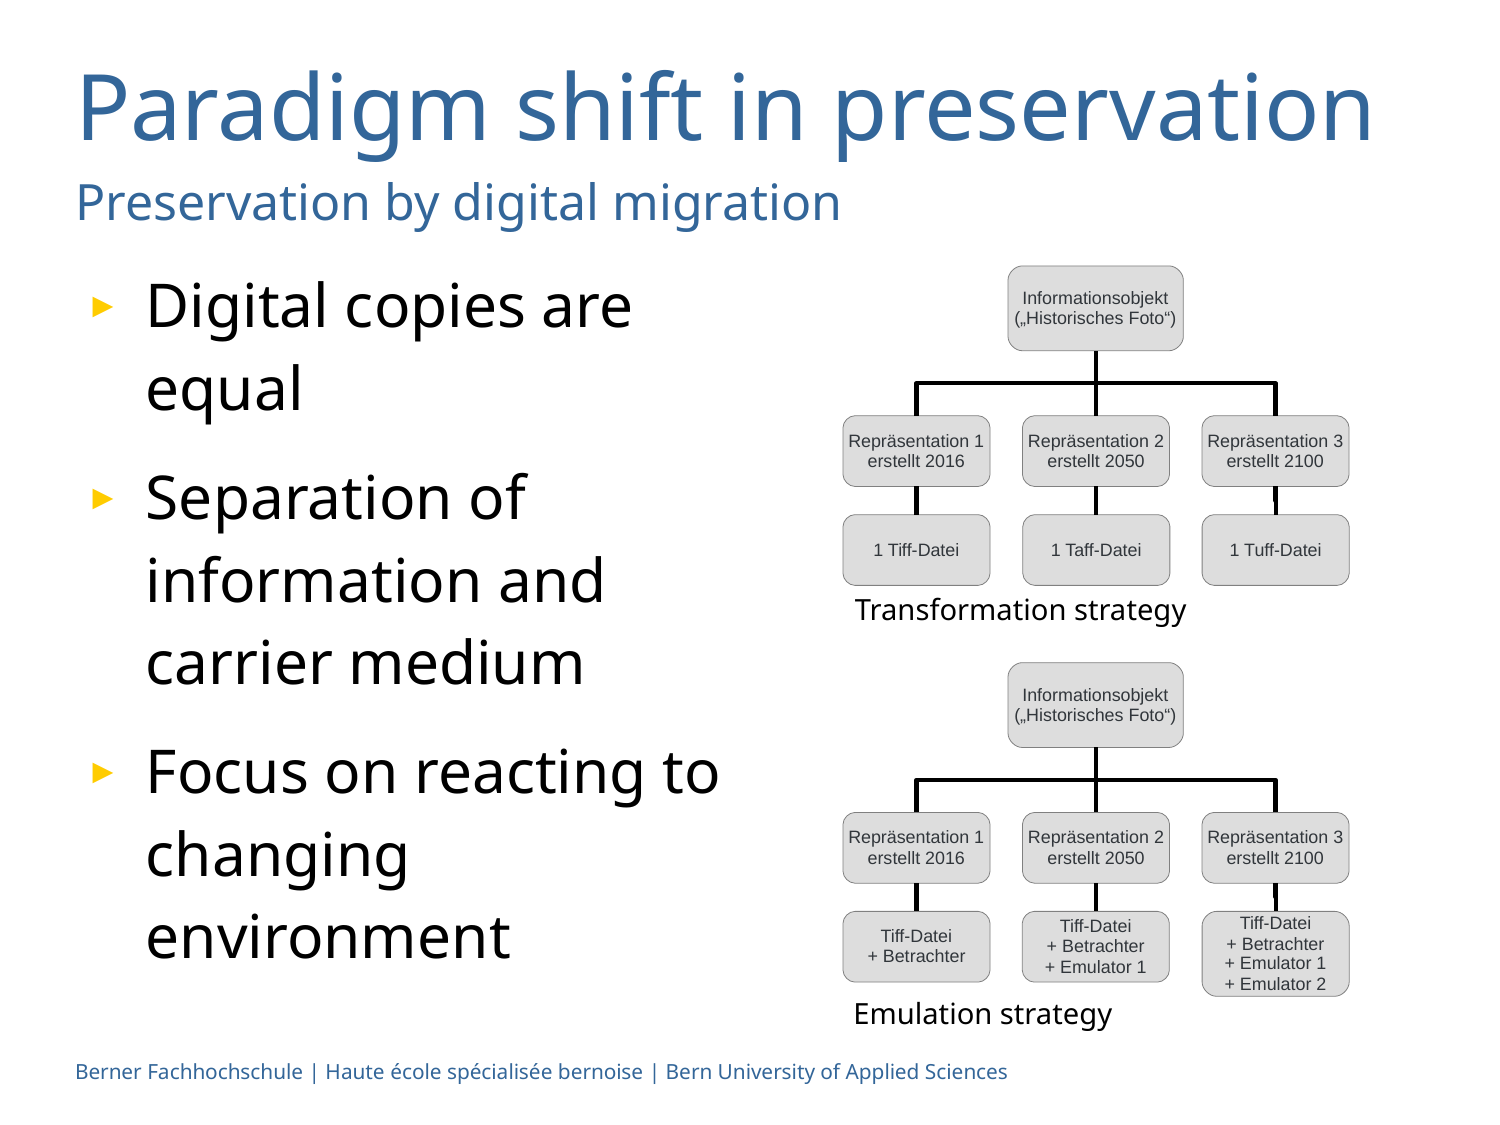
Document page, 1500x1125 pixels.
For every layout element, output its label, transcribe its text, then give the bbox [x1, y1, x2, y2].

picture [834, 251, 1358, 606]
picture [834, 650, 1358, 1006]
text_box Emulation strategy [838, 986, 1340, 1046]
title Paradigm shift in preservation Preservation by digital migration [75, 29, 1425, 248]
text_box Transformation strategy [840, 581, 1341, 642]
list Digital copies are equal Separation of information and carrier medium Focus on reacting to changing environment [75, 263, 734, 1059]
